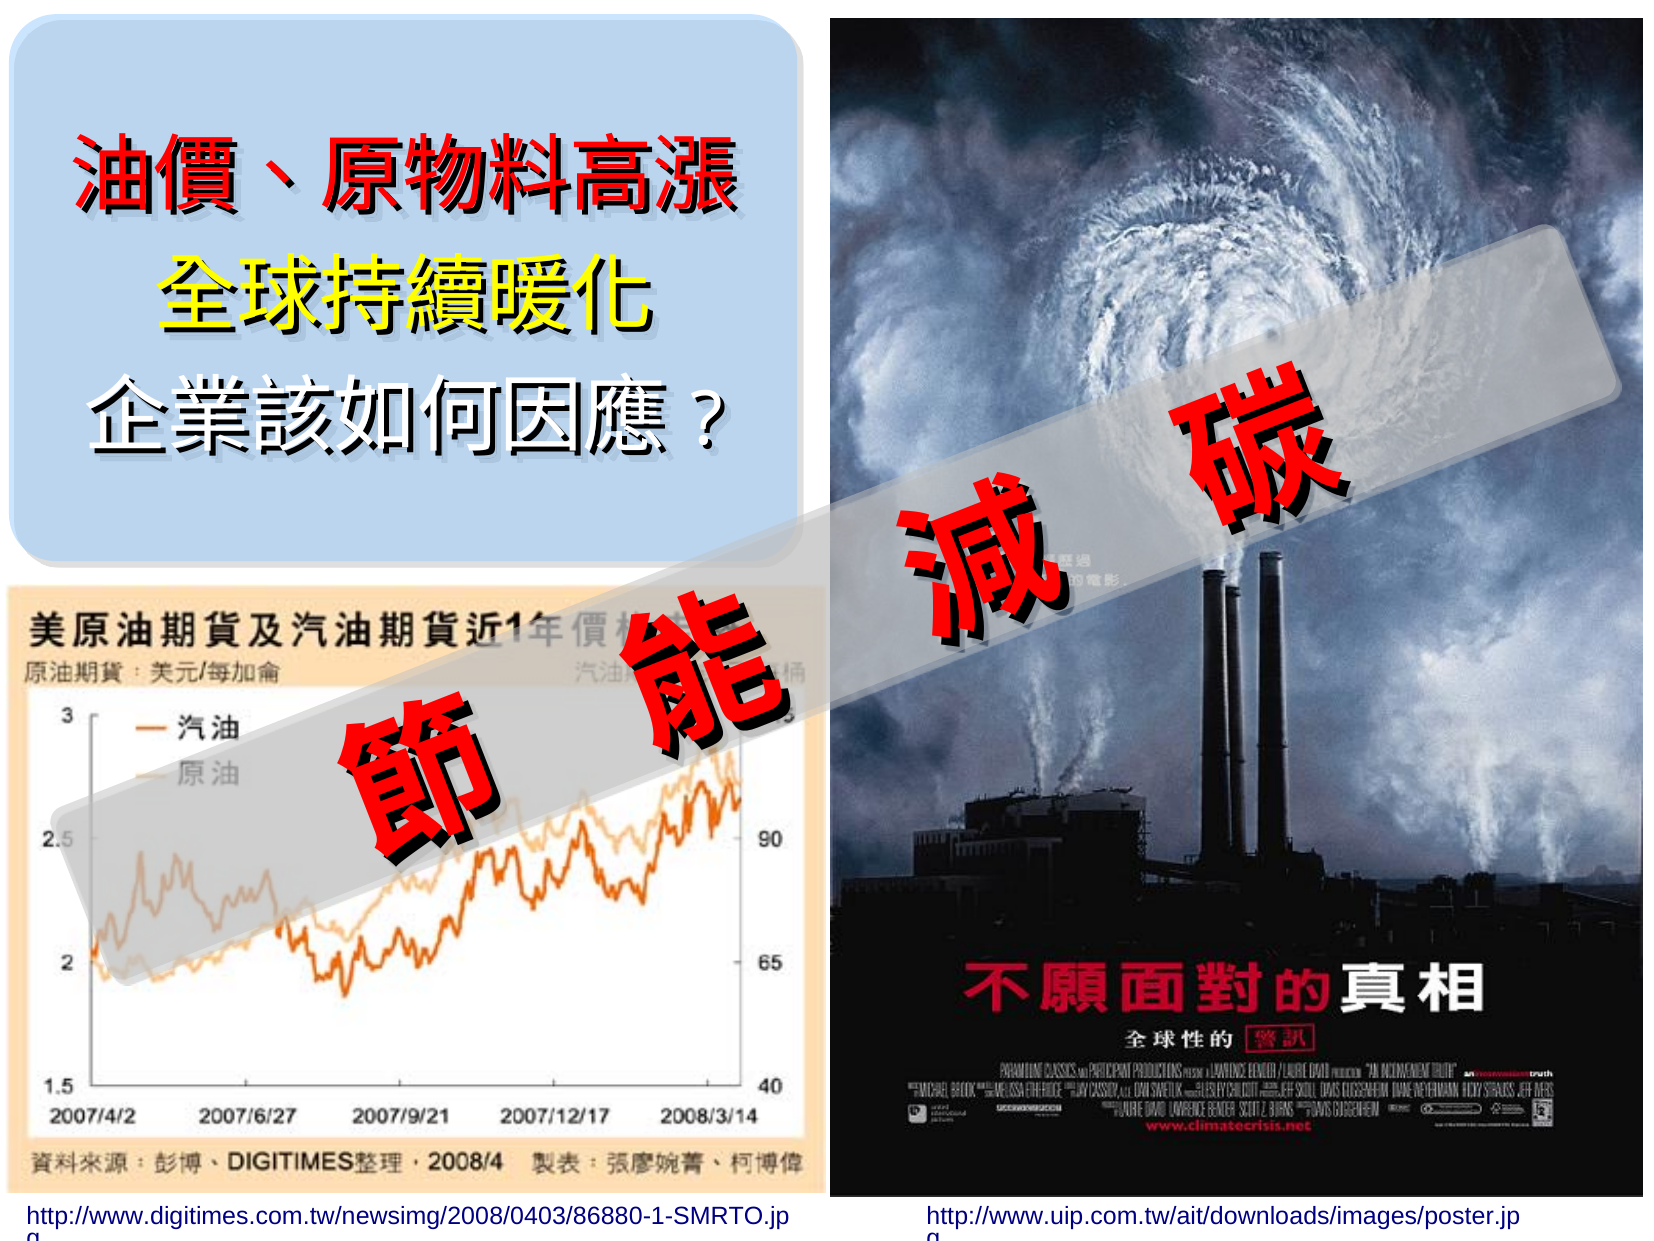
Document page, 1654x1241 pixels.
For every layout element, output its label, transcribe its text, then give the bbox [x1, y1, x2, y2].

picture [5, 584, 826, 1193]
picture [830, 18, 1643, 1197]
text_box 油價、原物料高漲 全球持續暖化 企業該如何因應? [8, 14, 798, 562]
text_box 節 能 減 碳 [50, 224, 1616, 980]
text_box http://www.digitimes.com.tw/newsimg/2008/0403/86880-1-SMRTO.jpg [11, 1194, 820, 1237]
text_box http://www.uip.com.tw/ait/downloads/images/poster.jpg [911, 1194, 1550, 1237]
